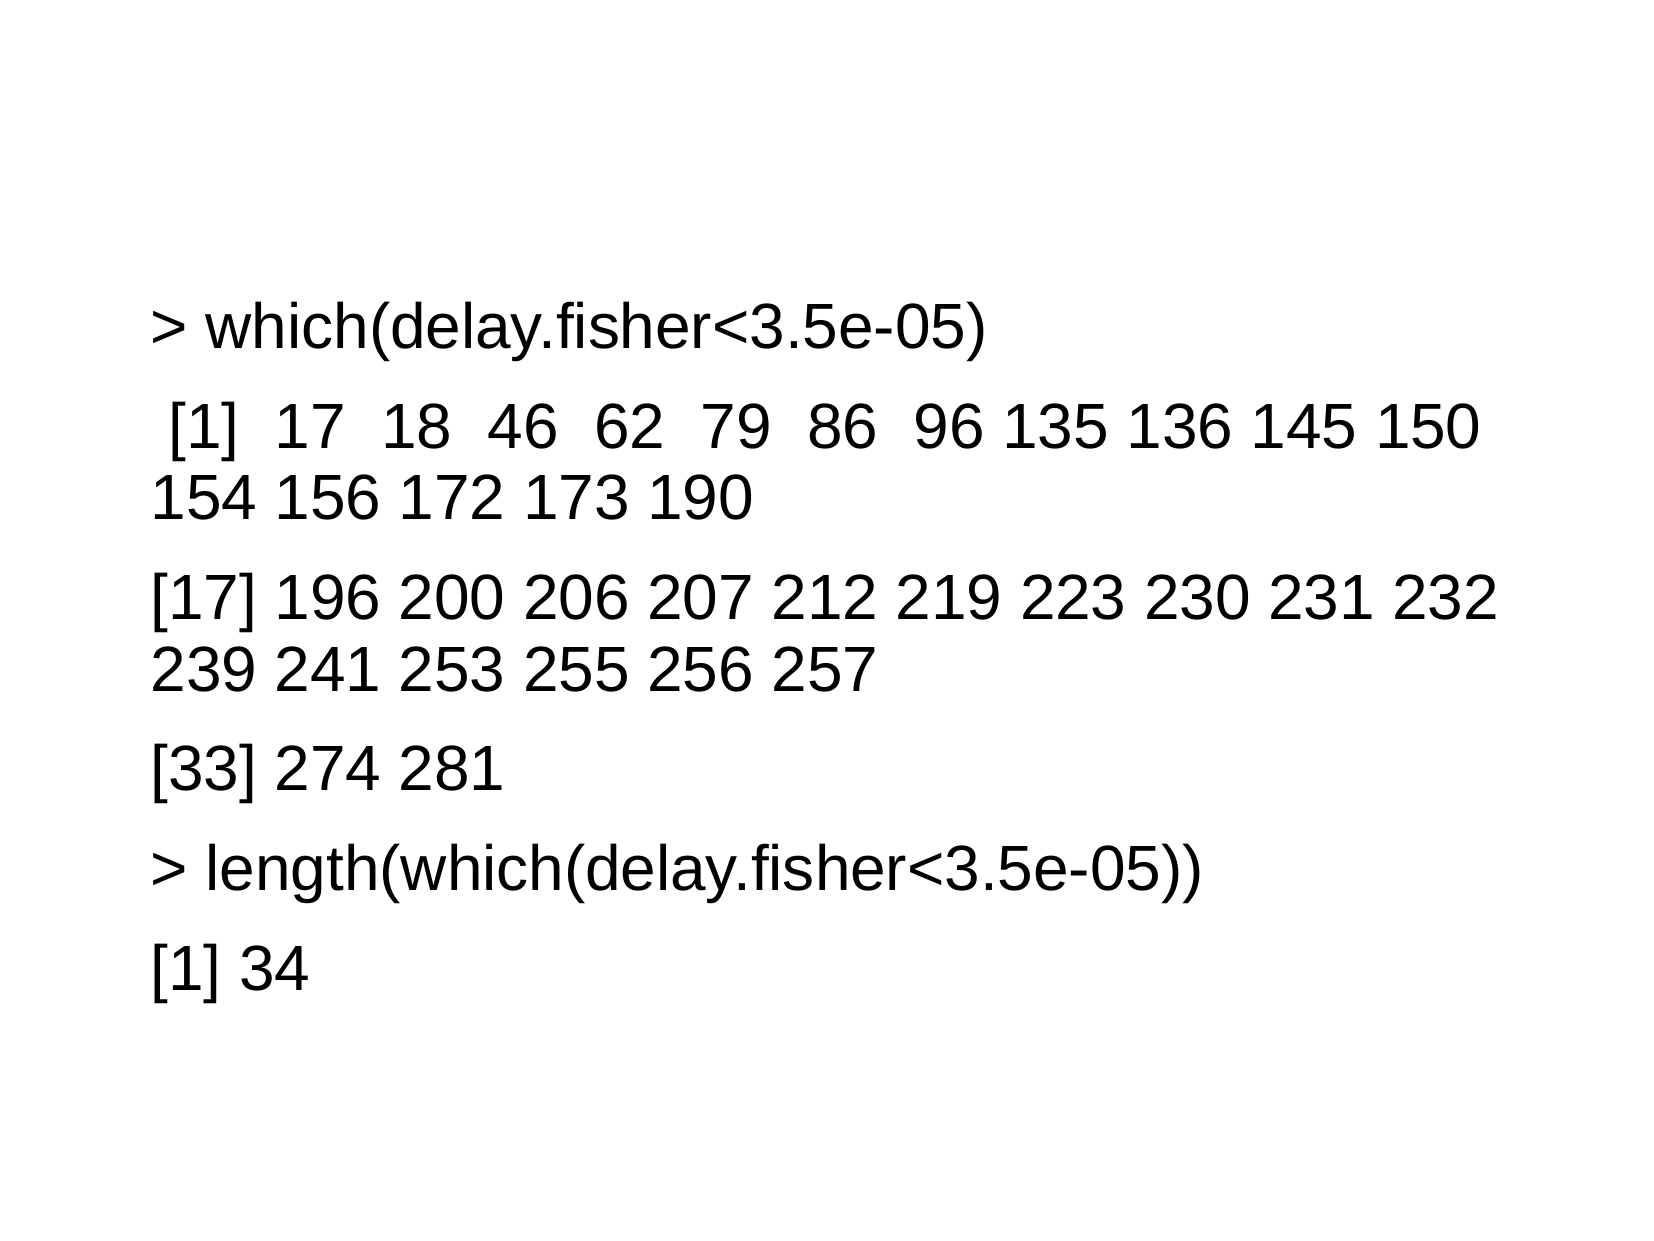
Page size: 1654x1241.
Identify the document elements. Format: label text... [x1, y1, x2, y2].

list > which(delay.fisher<3.5e-05) [1] 17 18 46 62 79 86 96 135 136 145 150 154 156 172 173 190 [17] 196 200 206 207 212 219 223 230 231 232 239 241 253 255 256 257 [33] 274 281 > length(which(delay.fisher<3.5e-05)) [1] 34 [82, 290, 1538, 1010]
